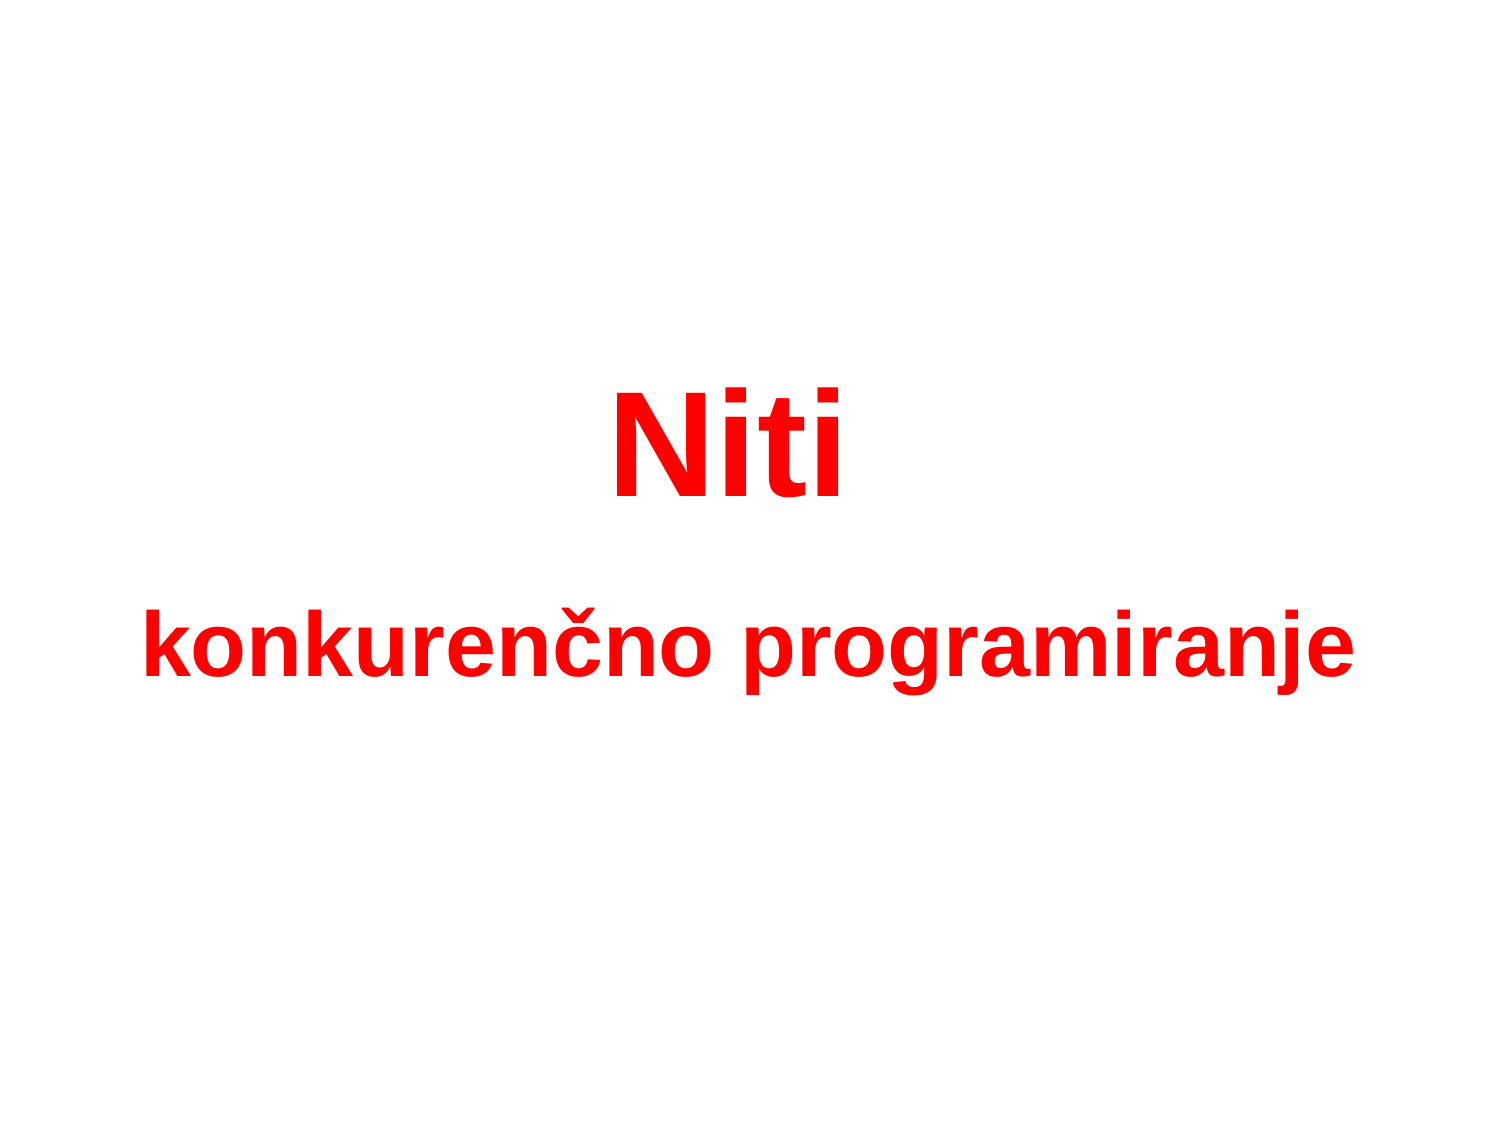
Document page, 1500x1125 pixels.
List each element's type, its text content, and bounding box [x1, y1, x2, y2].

text_box Niti konkurenčno programiranje [53, 338, 1404, 714]
